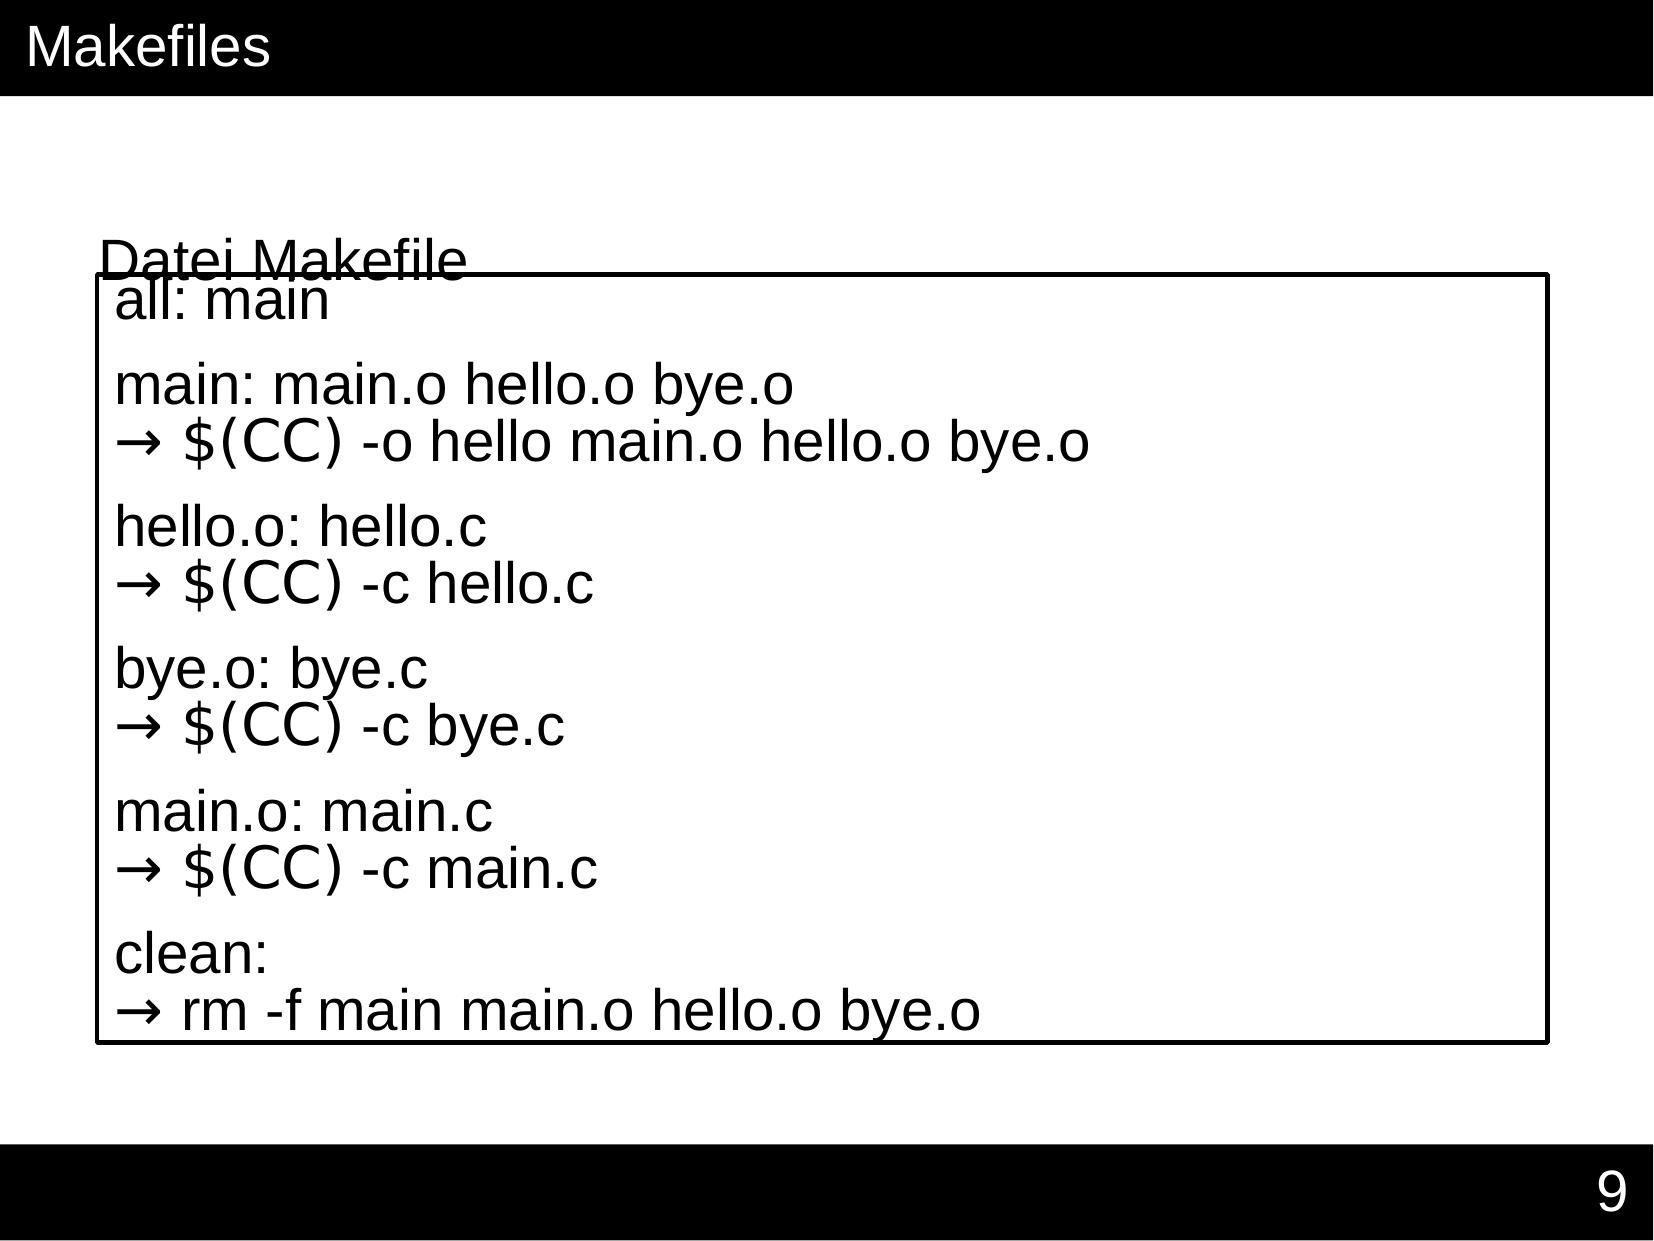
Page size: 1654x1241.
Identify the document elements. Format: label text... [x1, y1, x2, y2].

text_box all: main main: main.o hello.o bye.o → $(CC) -o hello main.o hello.o bye.o hello.o: hello.c → $(CC) -c hello.c bye.o: bye.c → $(CC) -c bye.c main.o: main.c → $(CC) -c main.c clean: → rm -f main main.o hello.o bye.o [97, 274, 1548, 1043]
text_box Makefiles [10, 6, 1222, 94]
text_box Datei Makefile [84, 187, 1653, 853]
